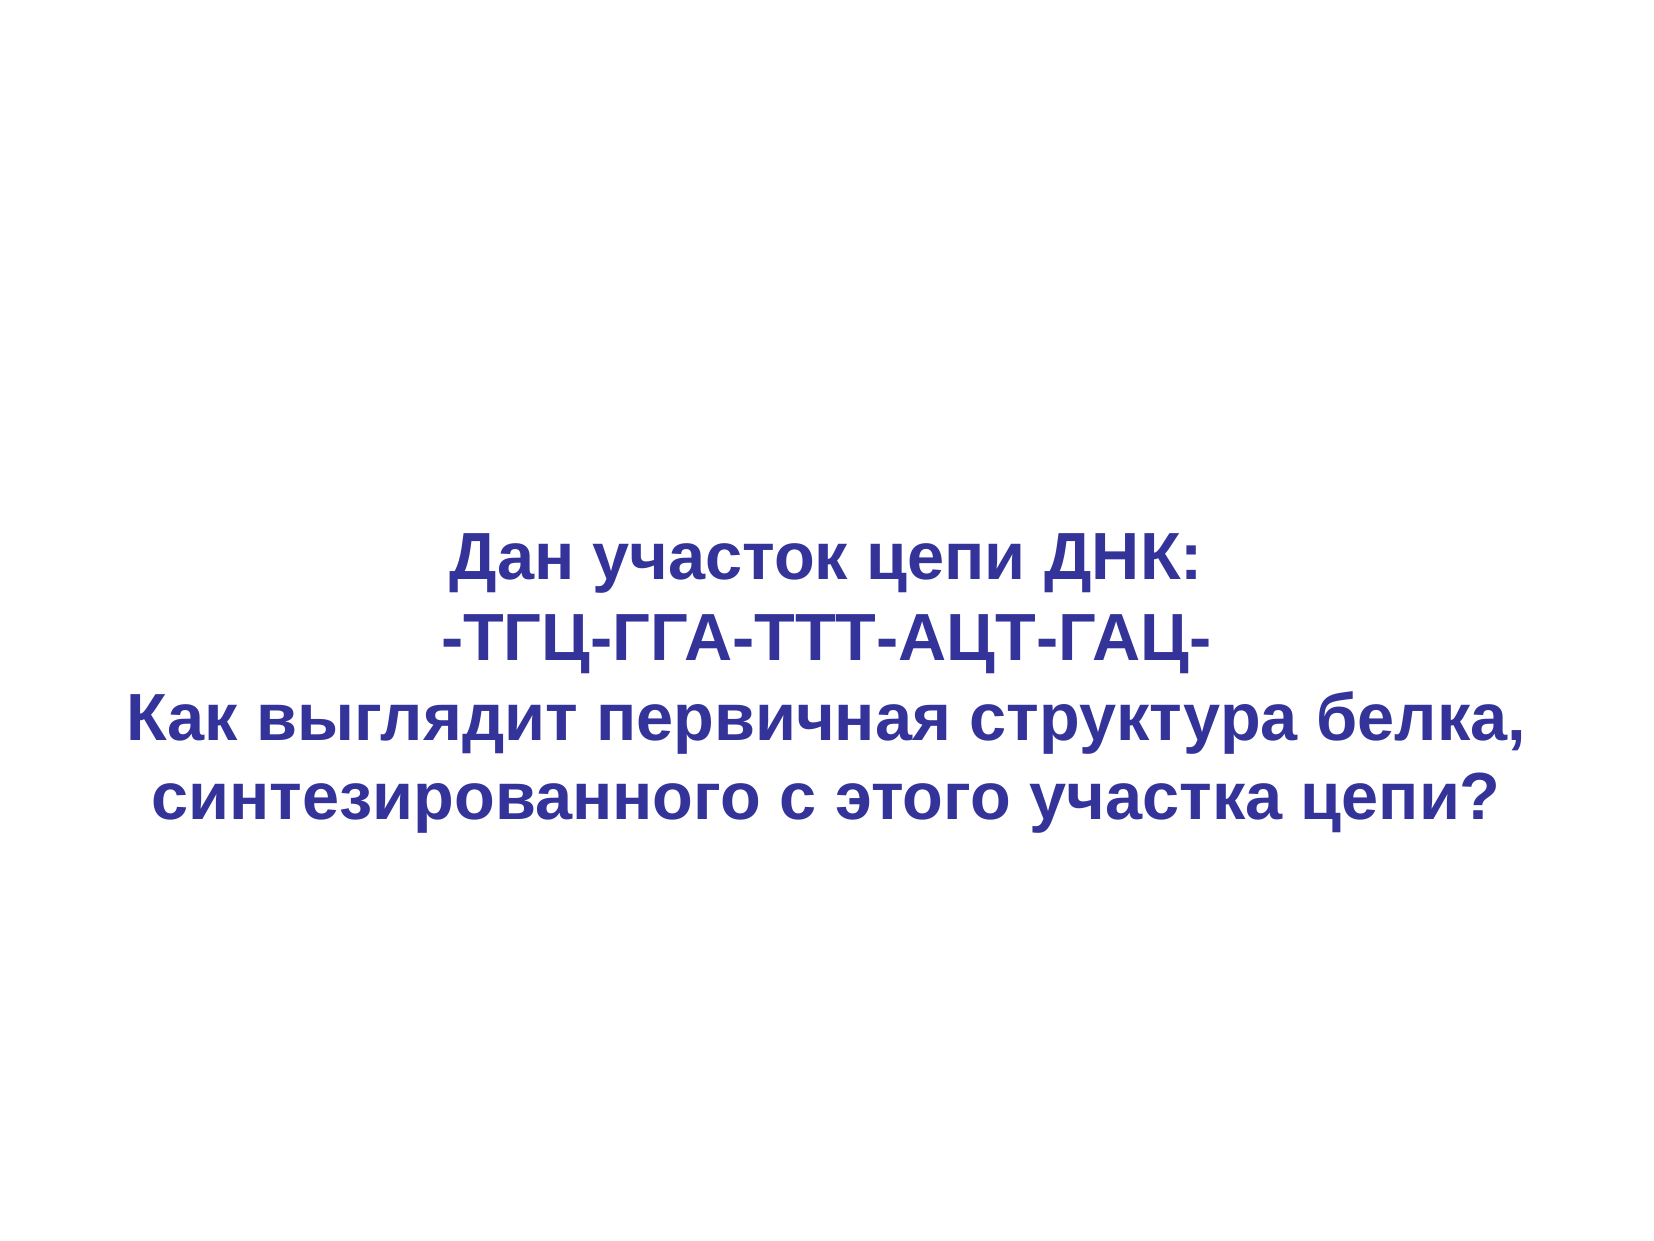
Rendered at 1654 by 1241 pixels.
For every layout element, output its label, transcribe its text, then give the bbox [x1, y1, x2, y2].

text_box Дан участок цепи ДНК: -ТГЦ-ГГА-ТТТ-АЦТ-ГАЦ- Как выглядит первичная структура белка, синтезированного с этого участка цепи? [110, 505, 1543, 841]
